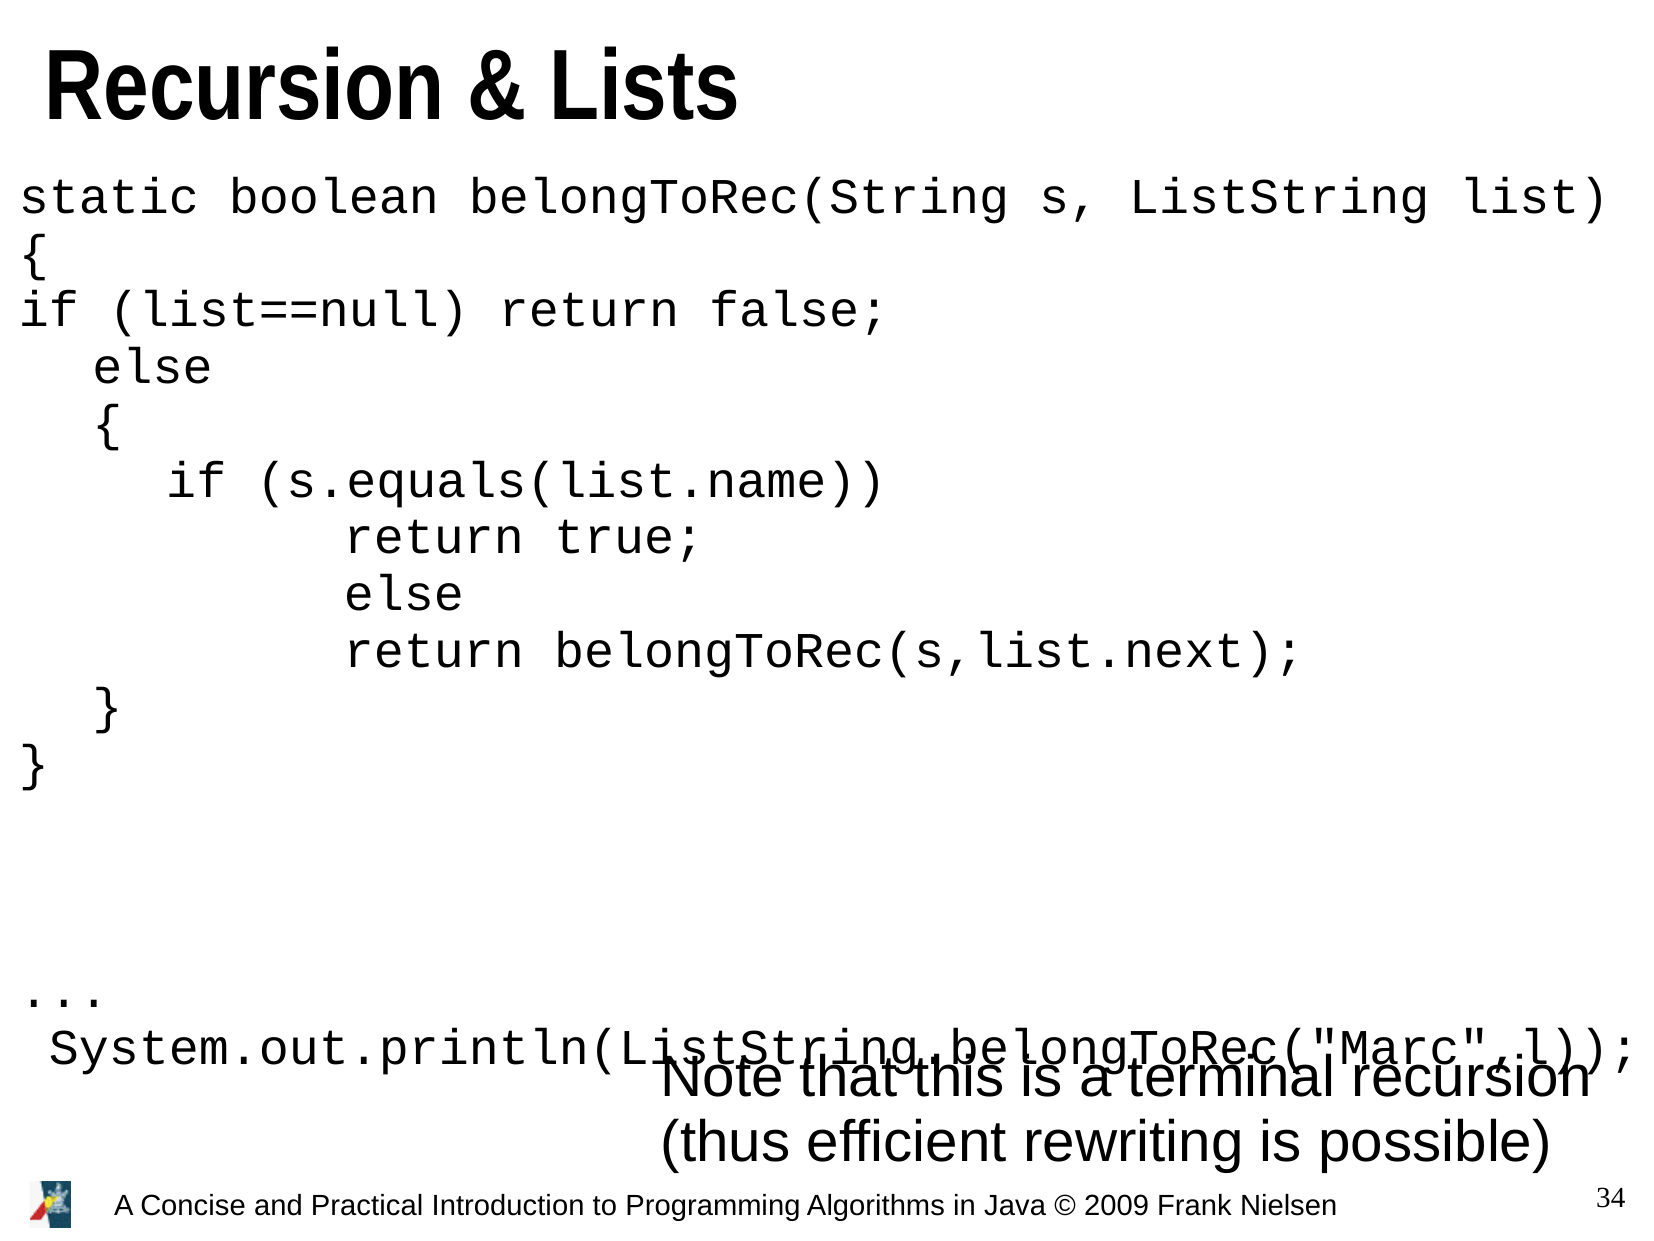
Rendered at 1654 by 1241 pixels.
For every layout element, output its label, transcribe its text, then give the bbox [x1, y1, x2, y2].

text_box static boolean belongToRec(String s, ListString list) { if (list==null) return false; else { if (s.equals(list.name)) return true; else return belongToRec(s,list.next); } } ... System.out.println(ListString.belongToRec("Marc",l)); [3, 164, 1654, 1093]
text_box Note that this is a terminal recursion (thus efficient rewriting is possible) [645, 1036, 1625, 1182]
text_box [163, 275, 194, 348]
text_box Recursion & Lists [29, 18, 756, 148]
picture [29, 1181, 71, 1228]
text_box [265, 175, 296, 247]
